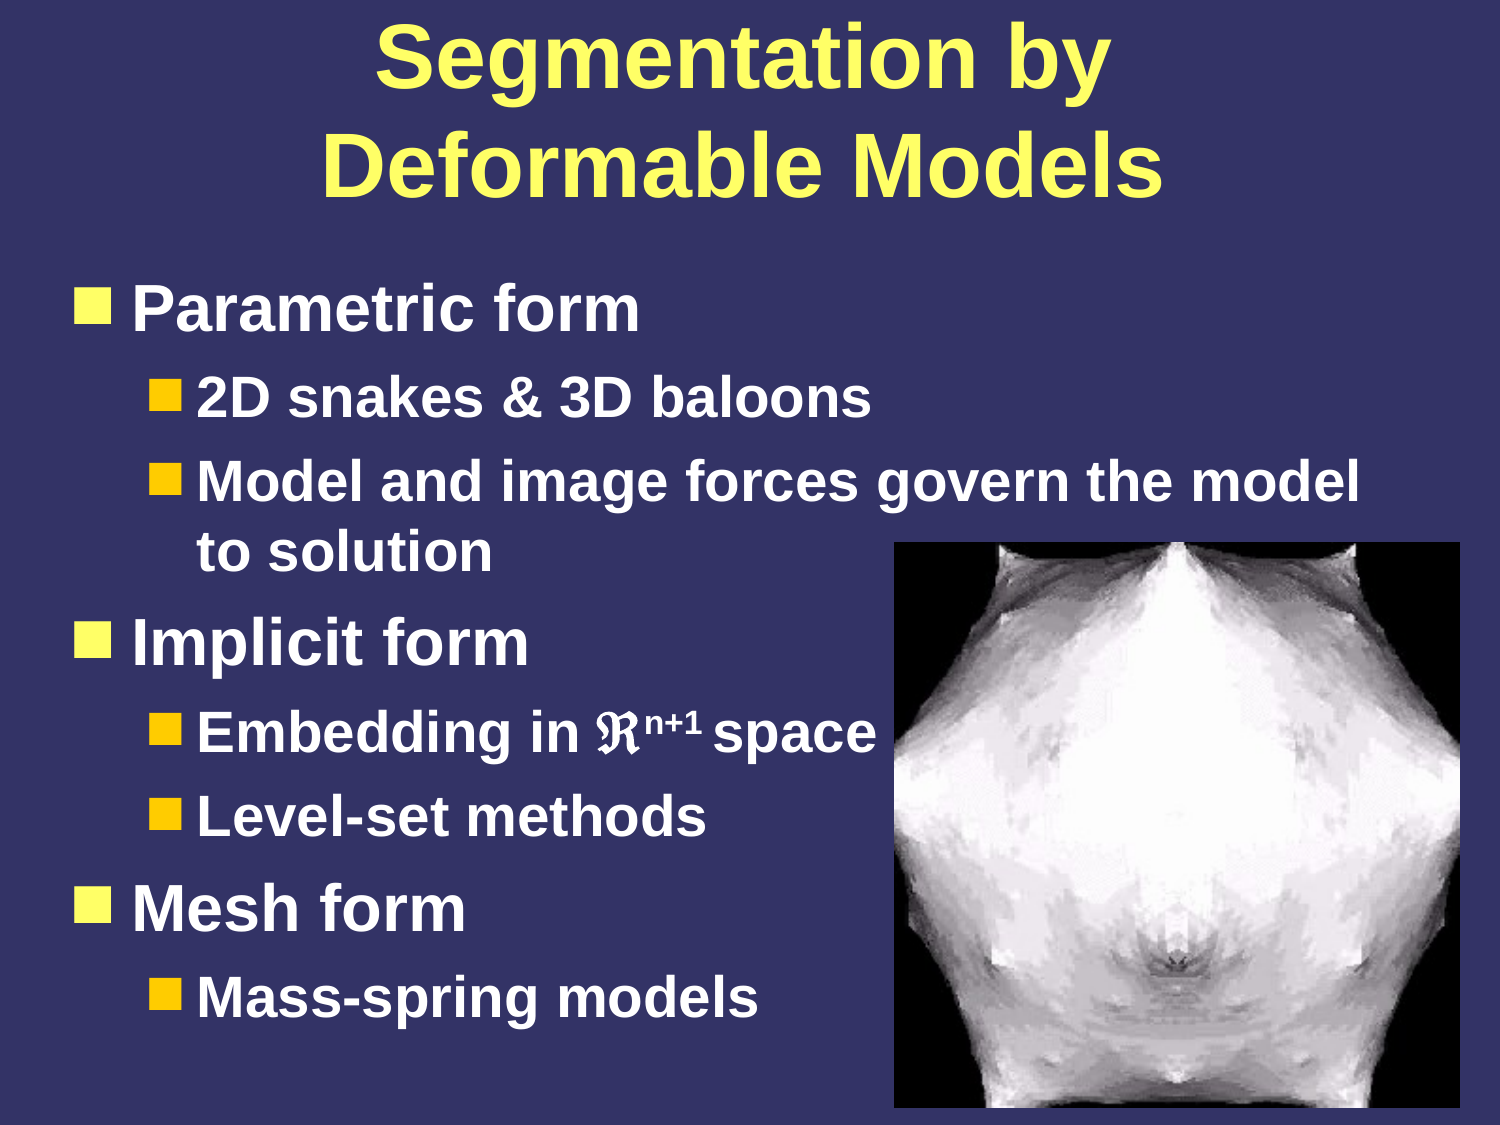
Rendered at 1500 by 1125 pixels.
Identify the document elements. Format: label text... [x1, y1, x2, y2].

picture [894, 542, 1460, 1108]
list Parametric form 2D snakes & 3D baloons Model and image forces govern the model to solution Implicit form Embedding in ℜn+1 space Level-set methods Mesh form Mass-spring models [59, 258, 1437, 1092]
title Segmentation by Deformable Models [99, 0, 1388, 225]
